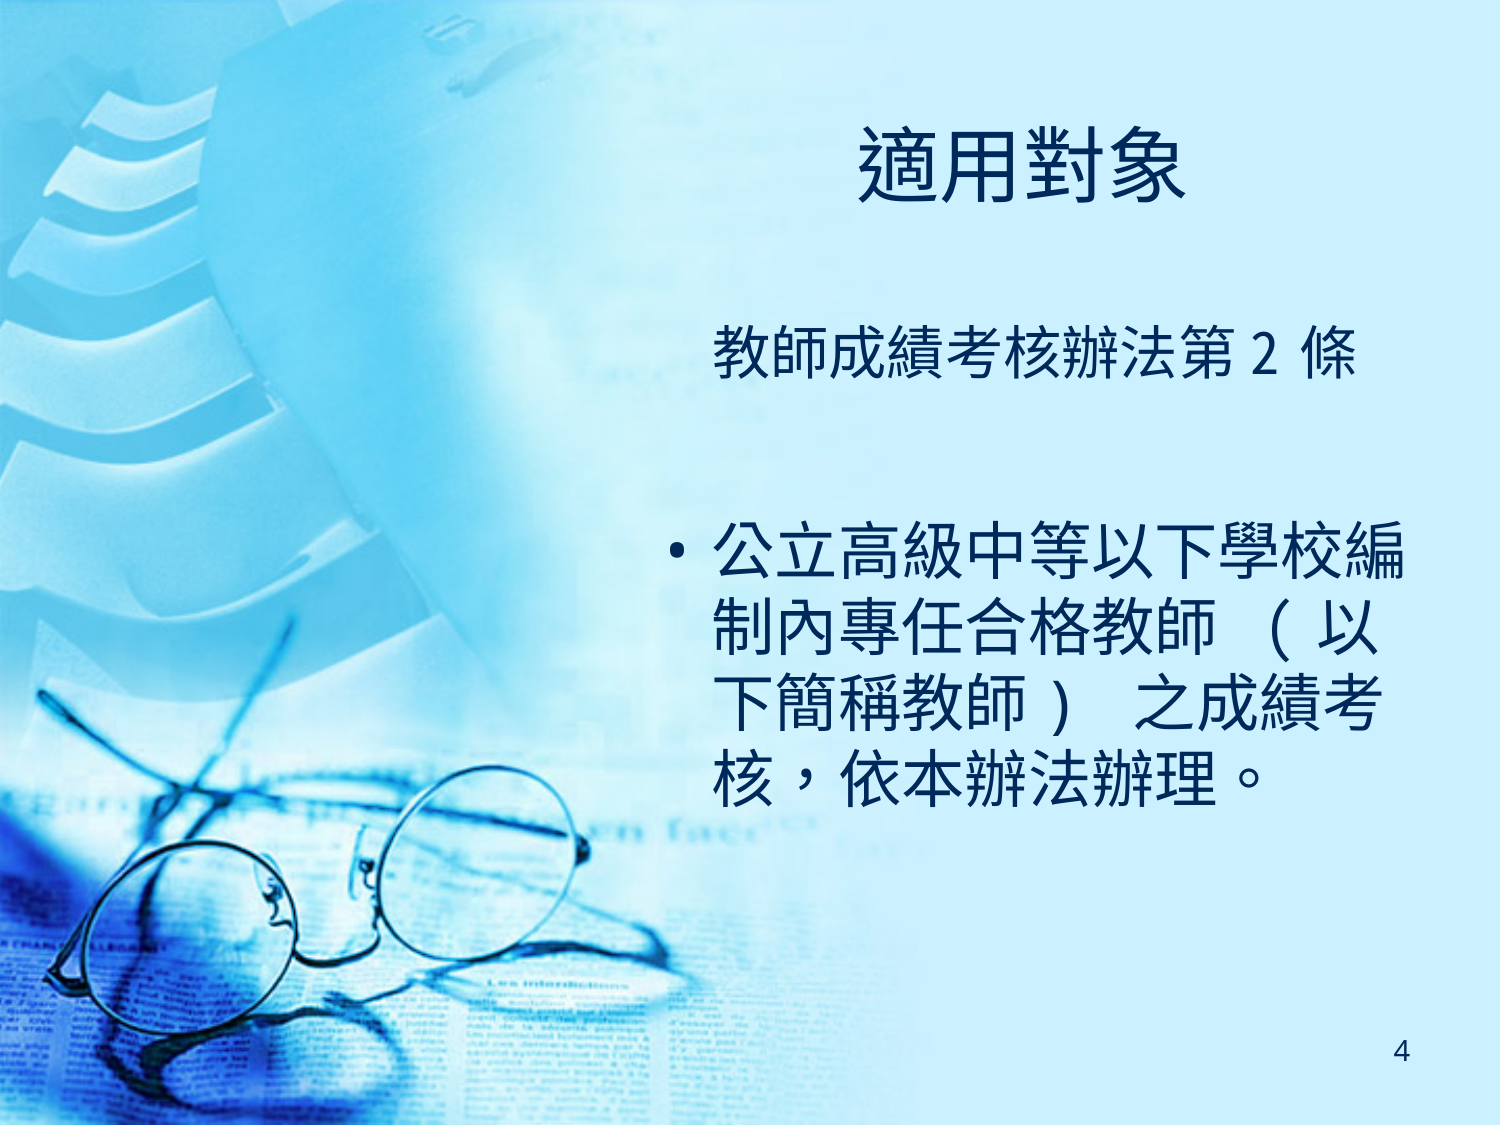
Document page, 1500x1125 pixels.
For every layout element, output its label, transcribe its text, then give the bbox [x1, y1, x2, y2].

picture [0, 0, 1500, 1125]
list 公立高級中等以下學校編制內專任合格教師 (以下簡稱教師) 之成績考核，依本辦法辦理。 [643, 503, 1436, 882]
title 適用對象 [726, 66, 1341, 254]
text_box 教師成績考核辦法第2條 [643, 278, 1447, 398]
